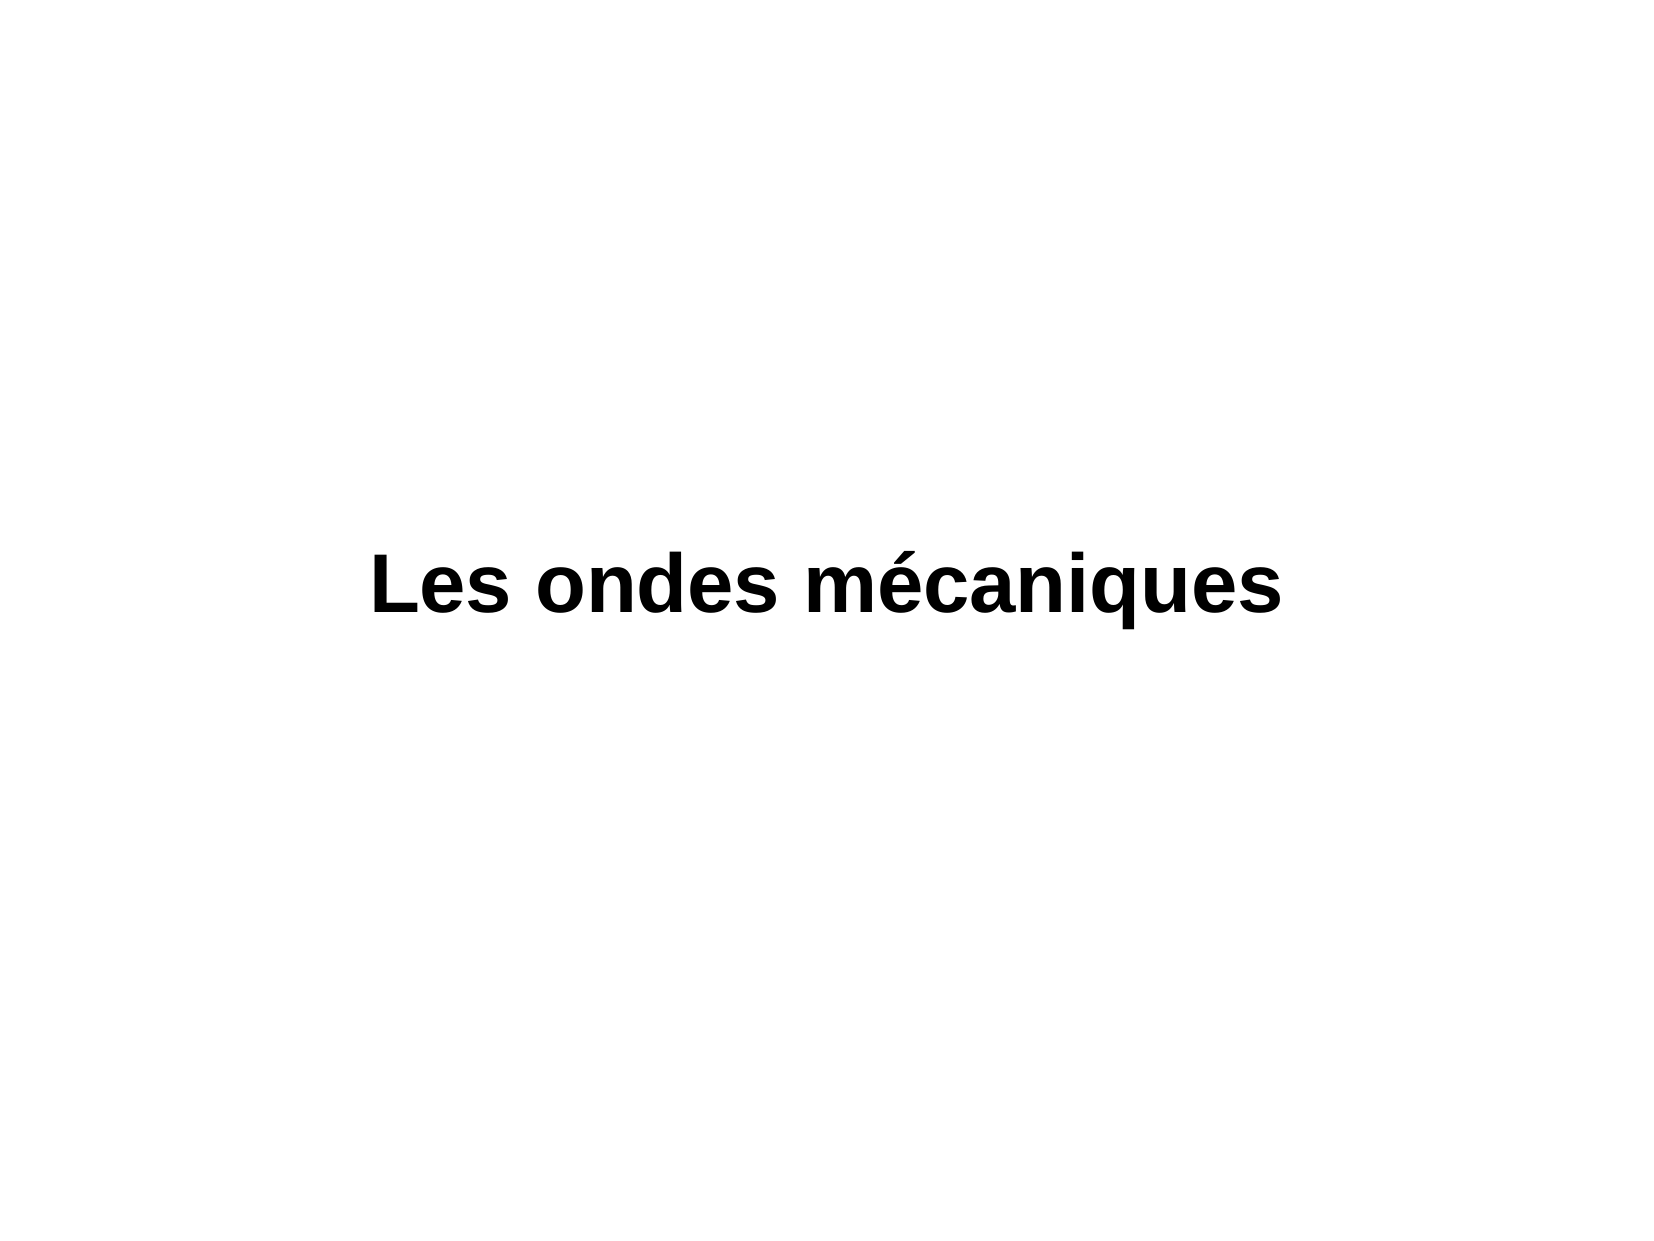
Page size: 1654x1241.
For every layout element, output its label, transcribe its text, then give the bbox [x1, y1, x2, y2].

text_box Les ondes mécaniques [0, 529, 1654, 638]
